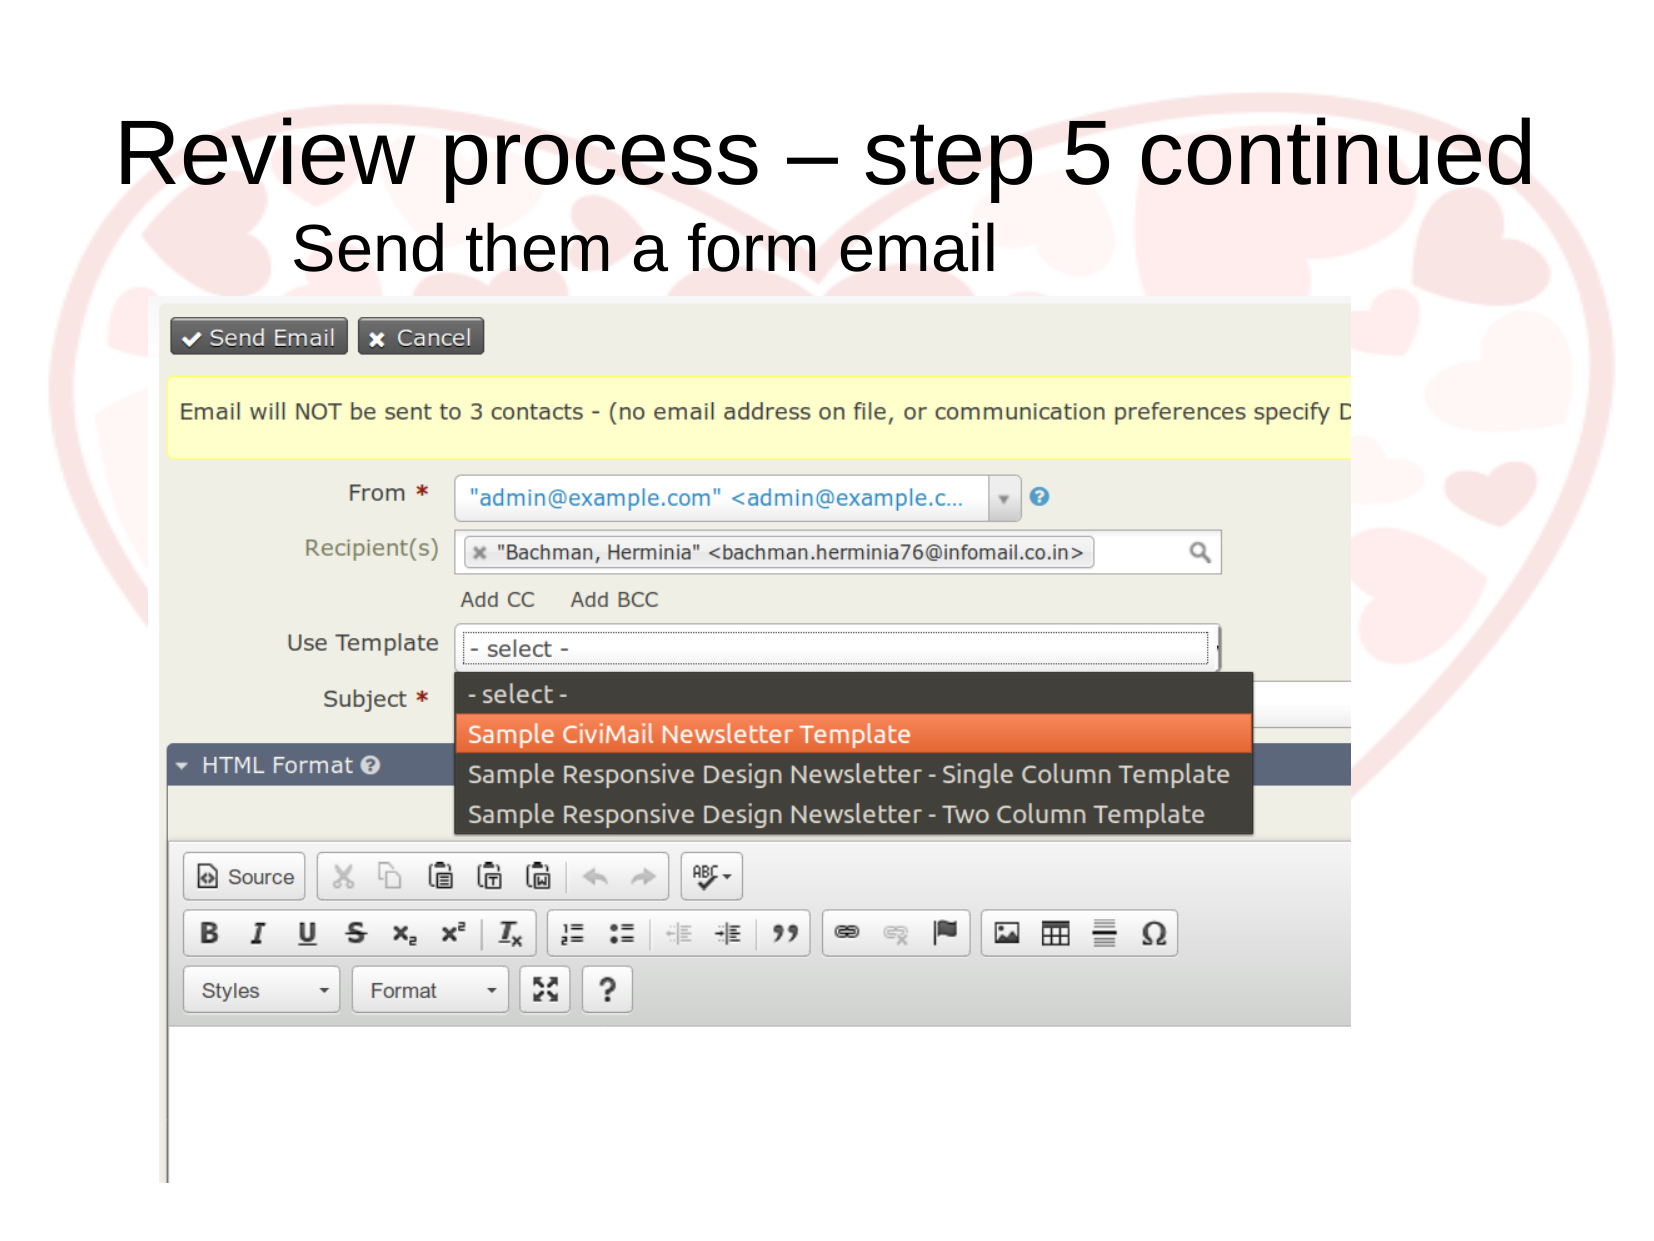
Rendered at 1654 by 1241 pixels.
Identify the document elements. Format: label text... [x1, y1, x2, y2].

title Review process – step 5 continued [82, 49, 1571, 257]
text_box Send them a form email [220, 211, 1471, 301]
picture [148, 296, 1351, 1183]
